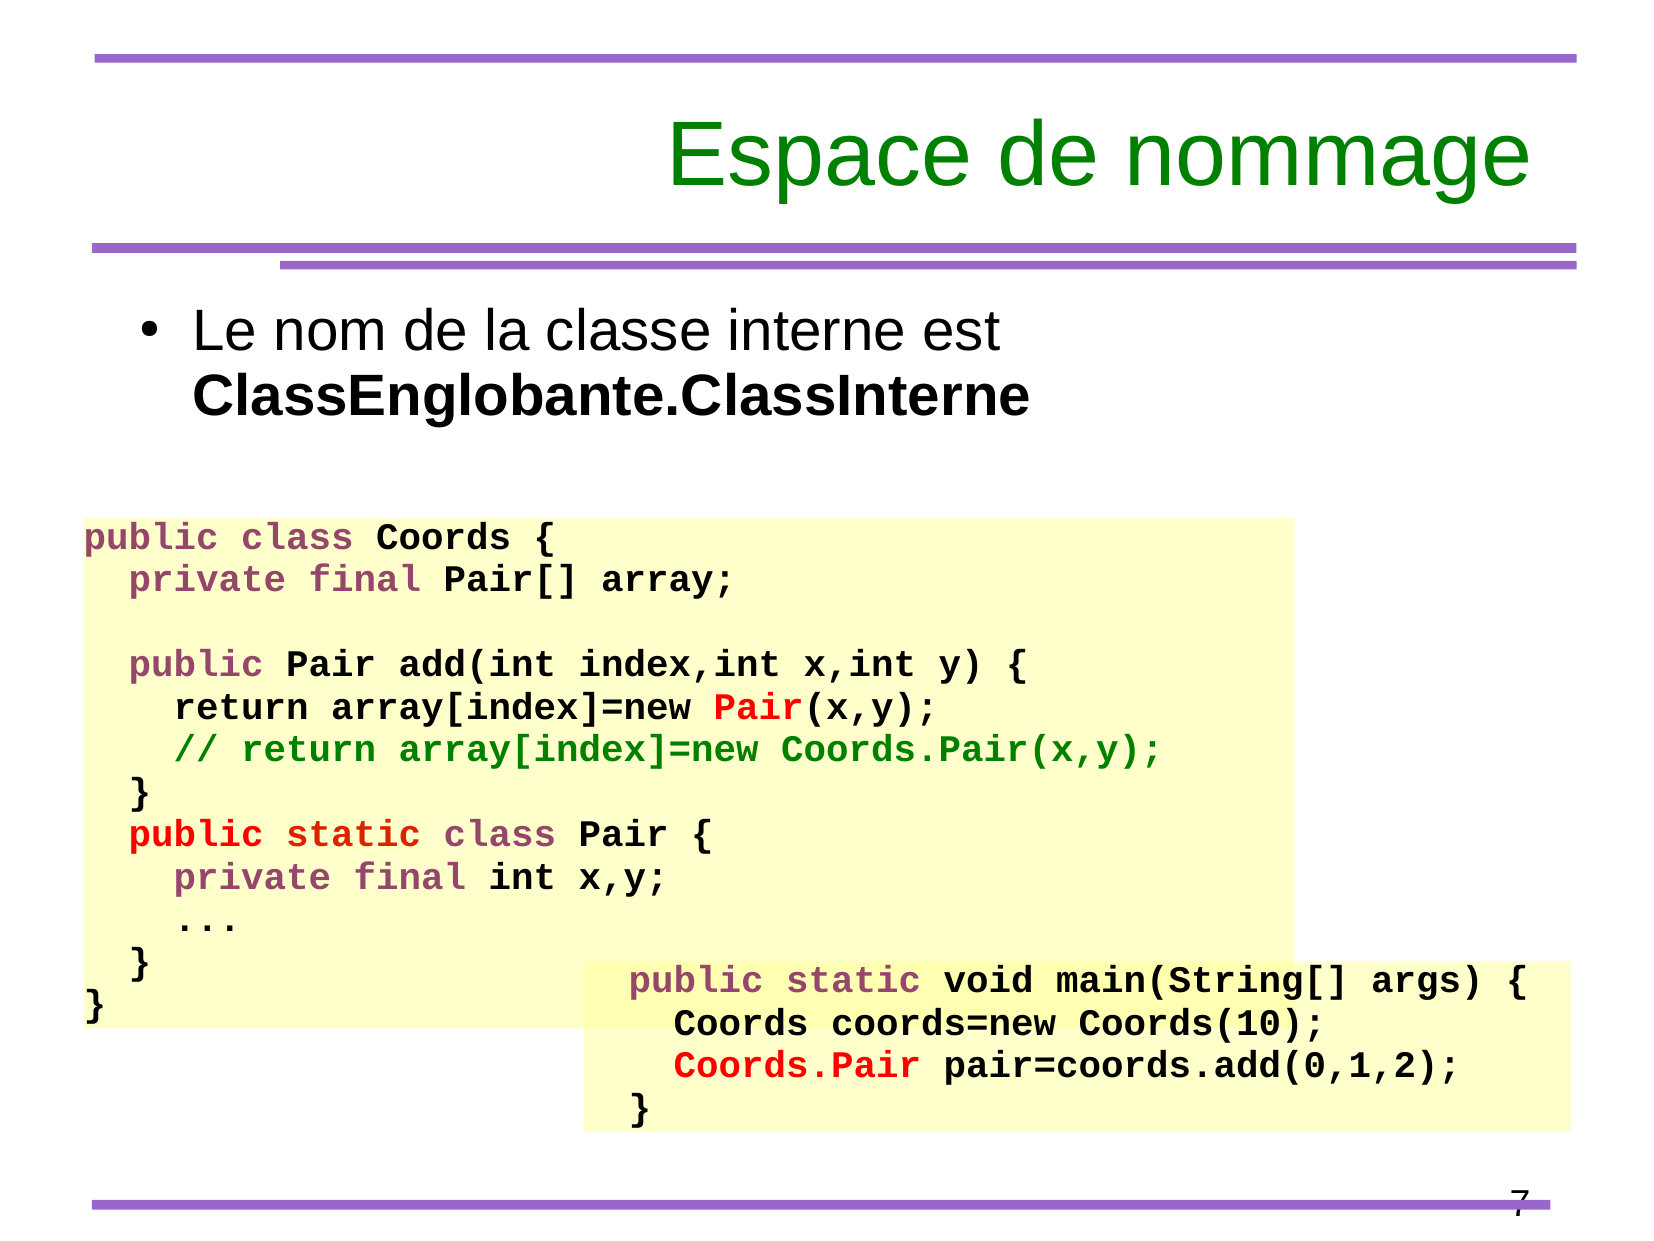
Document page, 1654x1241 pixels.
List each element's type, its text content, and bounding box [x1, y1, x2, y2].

text_box public static void main(String[] args) { Coords coords=new Coords(10); Coords.Pair pair=coords.add(0,1,2); } [583, 961, 1572, 1132]
text_box public class Coords { private final Pair[] array; public Pair add(int index,int x,int y) { return array[index]=new Pair(x,y); // return array[index]=new Coords.Pair(x,y); } public static class Pair { private final int x,y; ... } } [83, 517, 1295, 1029]
title Espace de nommage [121, 49, 1534, 257]
list Le nom de la classe interne est ClassEnglobante.ClassInterne [121, 297, 1534, 464]
